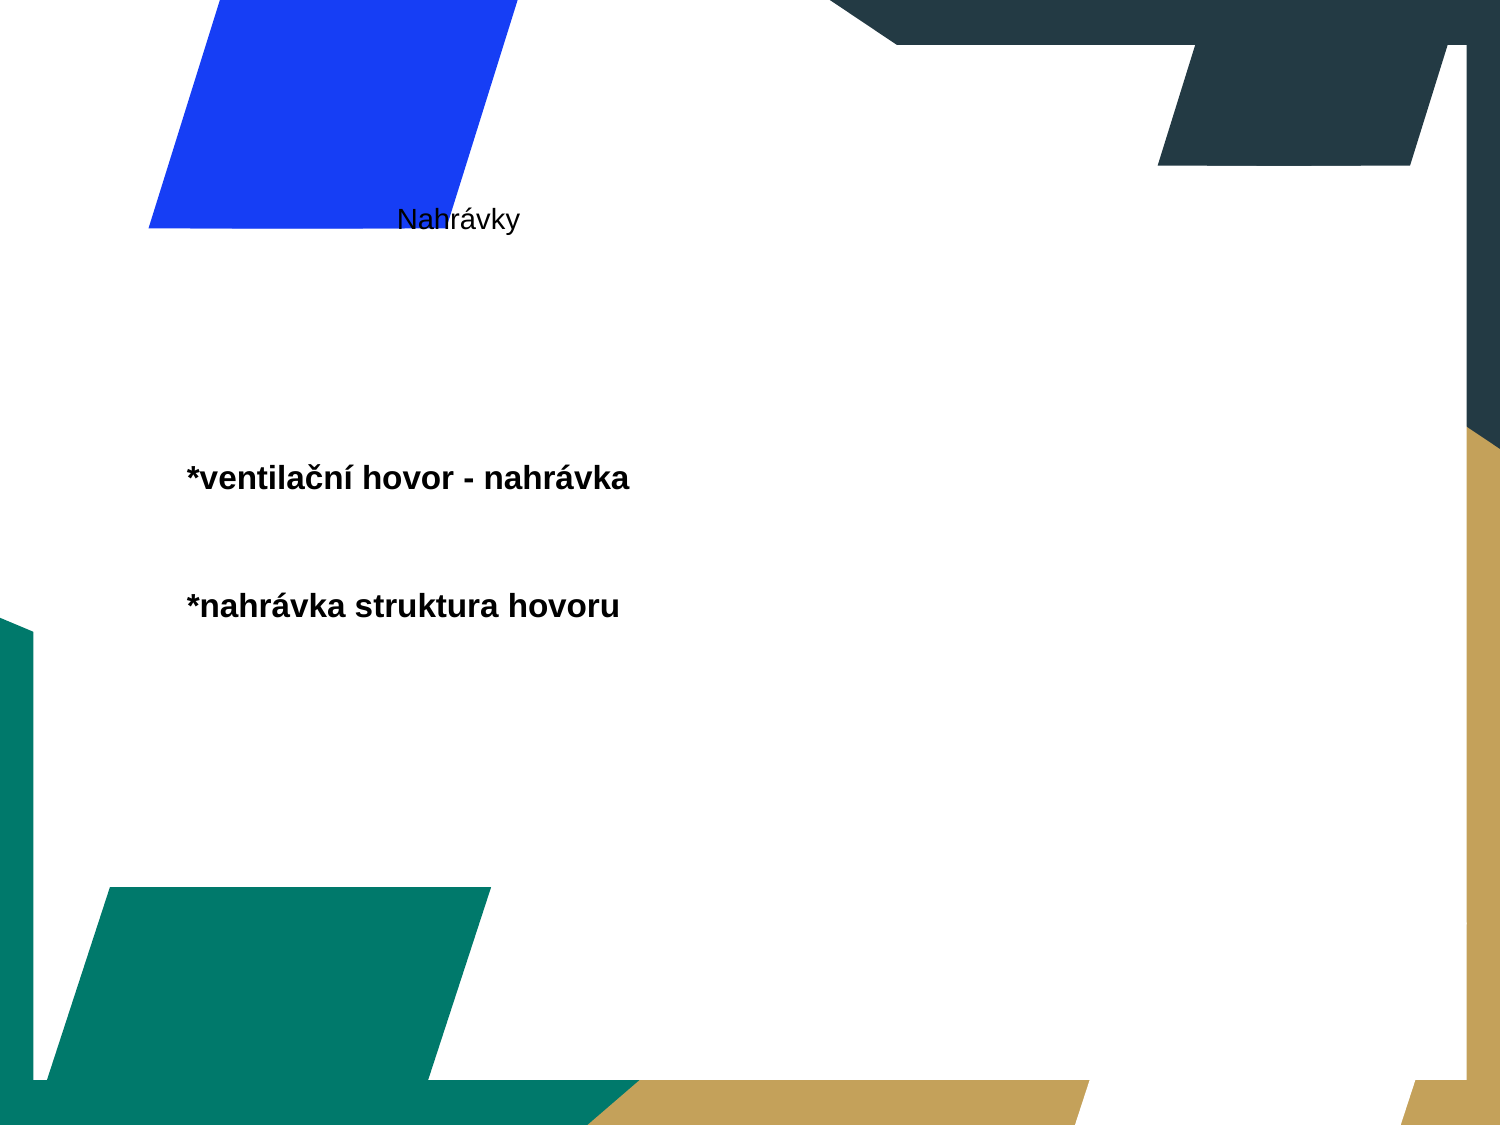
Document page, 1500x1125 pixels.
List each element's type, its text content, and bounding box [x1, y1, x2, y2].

title Nahrávky [134, 184, 1366, 394]
list *ventilační hovor - nahrávka *nahrávka struktura hovoru [134, 435, 1366, 971]
